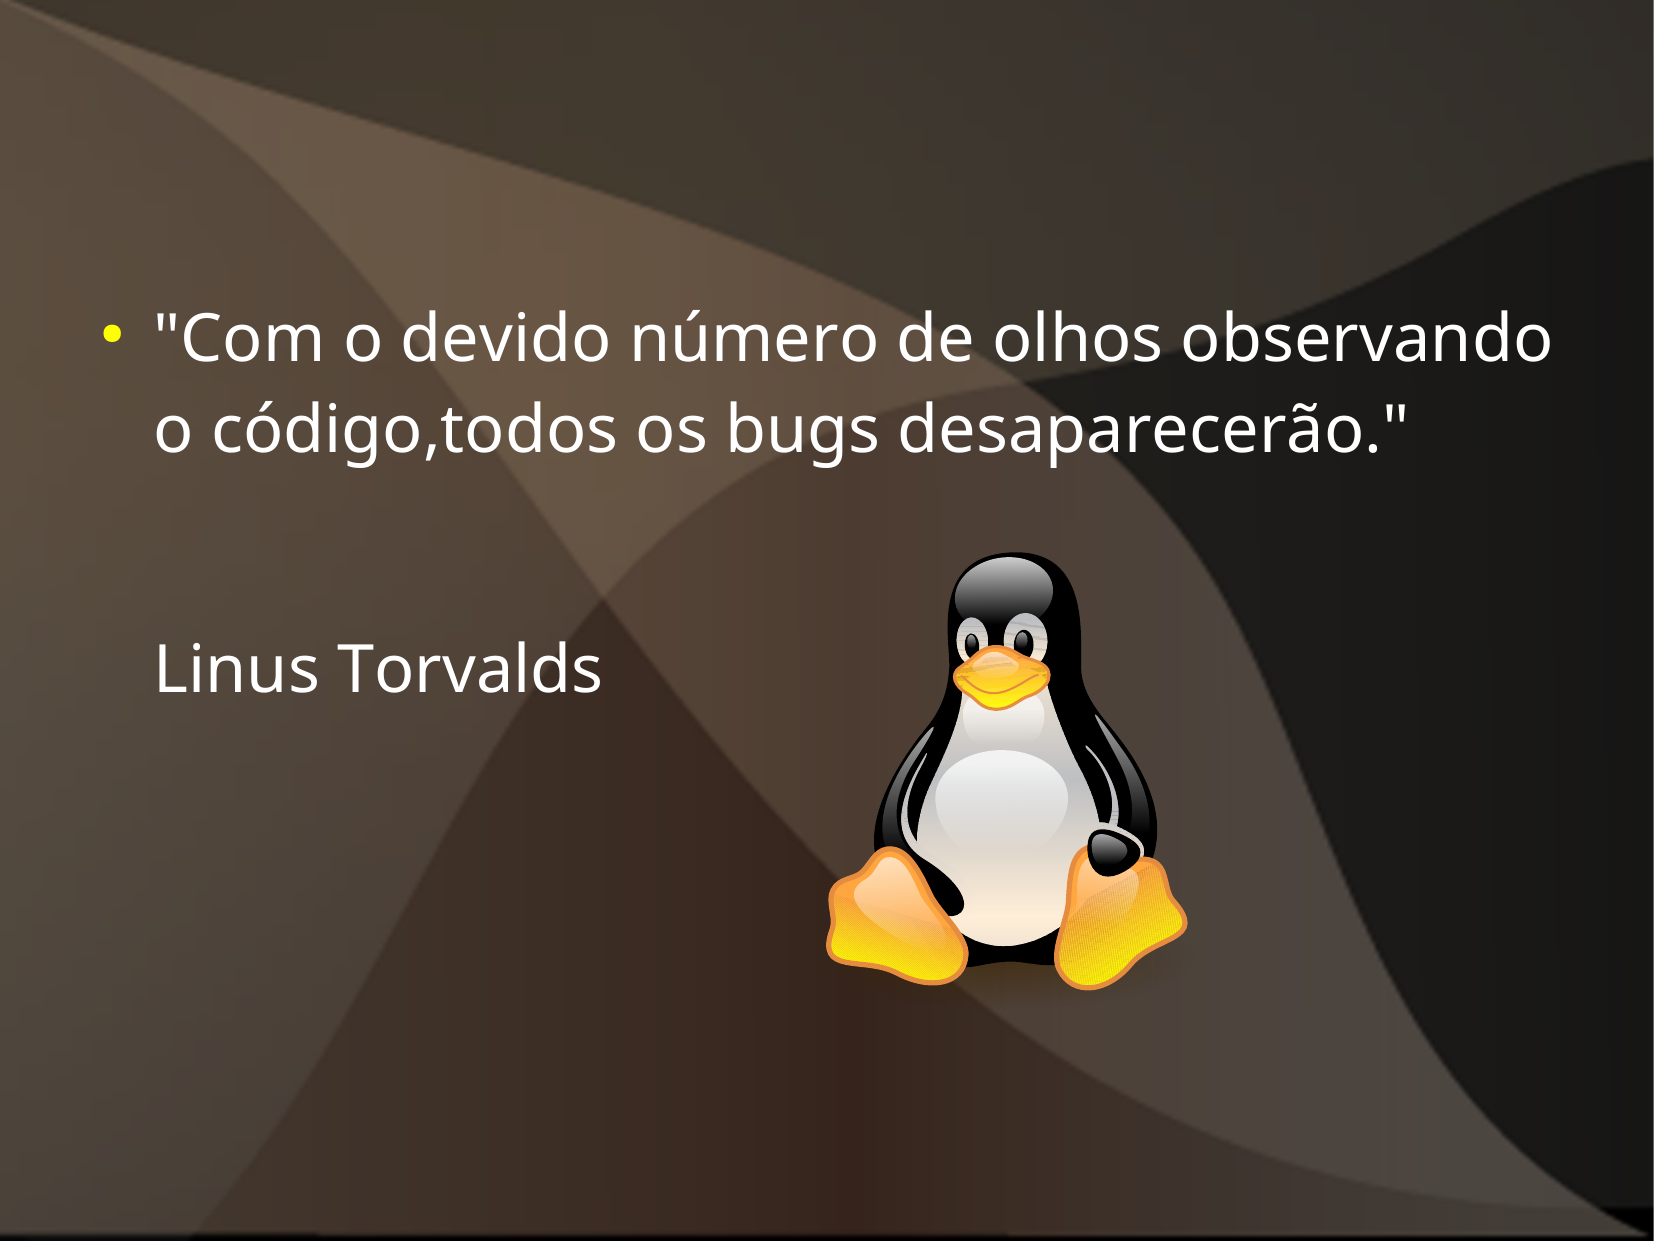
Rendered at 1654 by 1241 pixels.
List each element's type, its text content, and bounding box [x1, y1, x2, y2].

picture [0, 0, 1654, 1241]
list "Com o devido número de olhos observando o código,todos os bugs desaparecerão." Linus Torvalds [82, 290, 1571, 1010]
